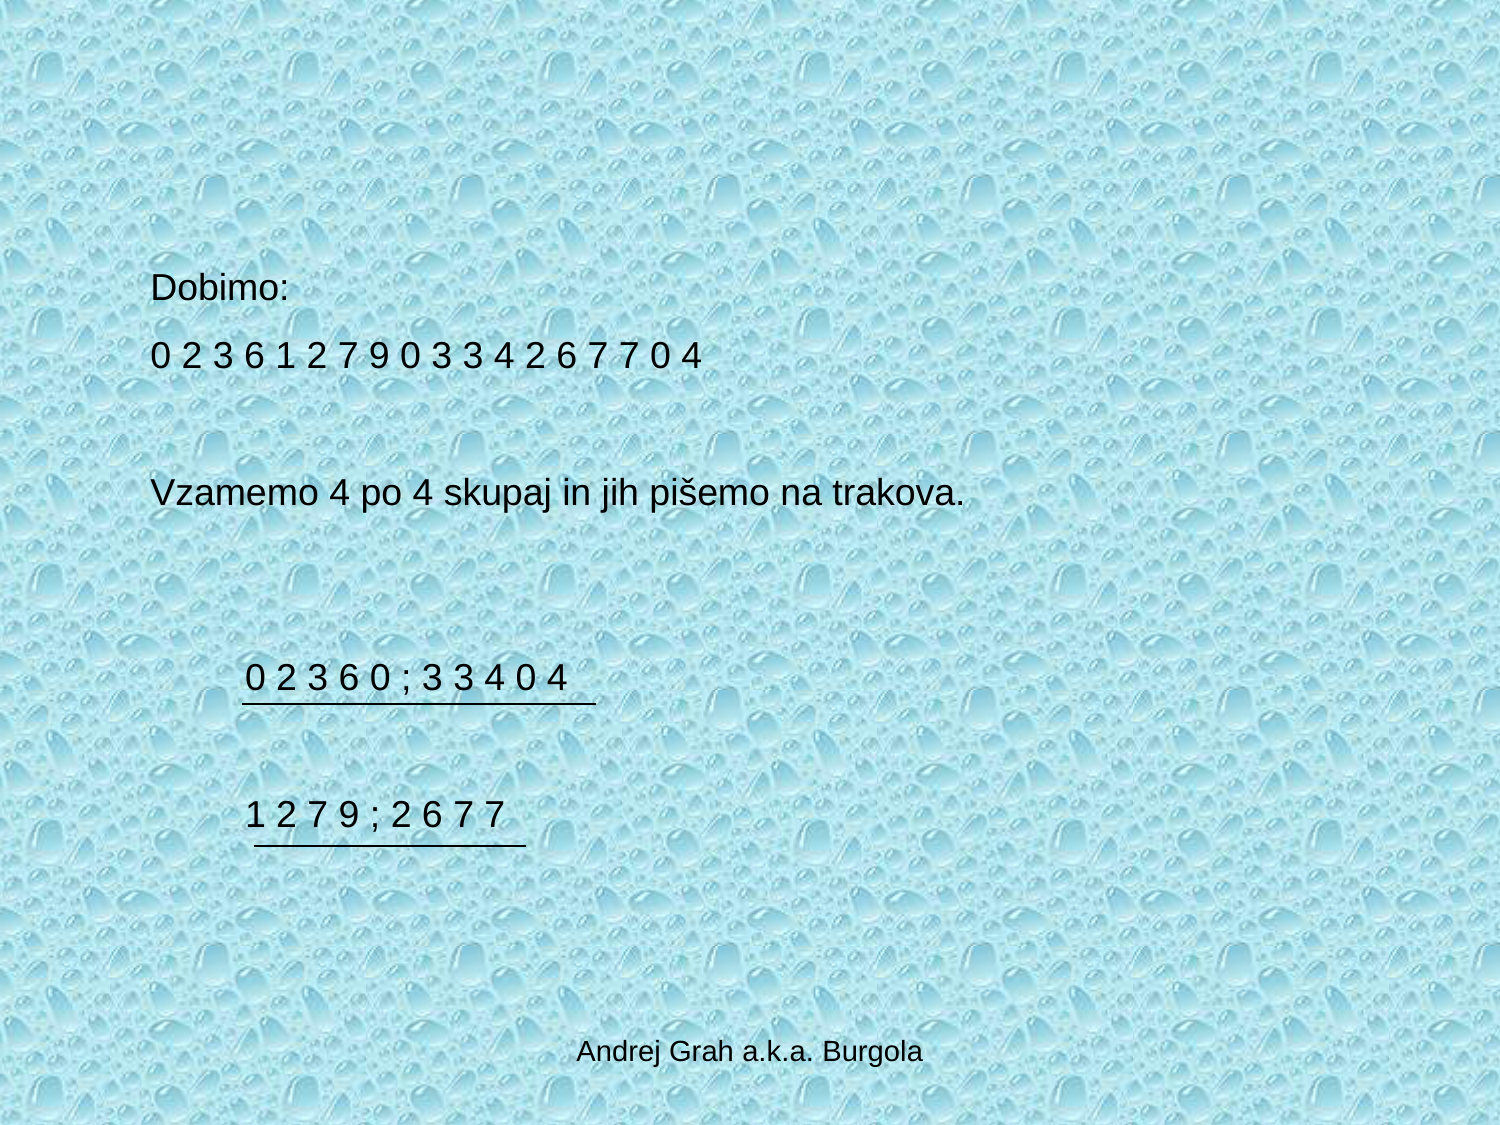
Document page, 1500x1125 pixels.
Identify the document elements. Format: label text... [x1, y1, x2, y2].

picture [0, 0, 1500, 1125]
text_box Andrej Grah a.k.a. Burgola [512, 1024, 988, 1103]
text_box 0 2 3 6 0 ; 3 3 4 0 4 1 2 7 9 ; 2 6 7 7 [230, 645, 1247, 843]
text_box Dobimo: 0 2 3 6 1 2 7 9 0 3 3 4 2 6 7 7 0 4 Vzamemo 4 po 4 skupaj in jih pišemo na trakova. [135, 255, 1235, 522]
